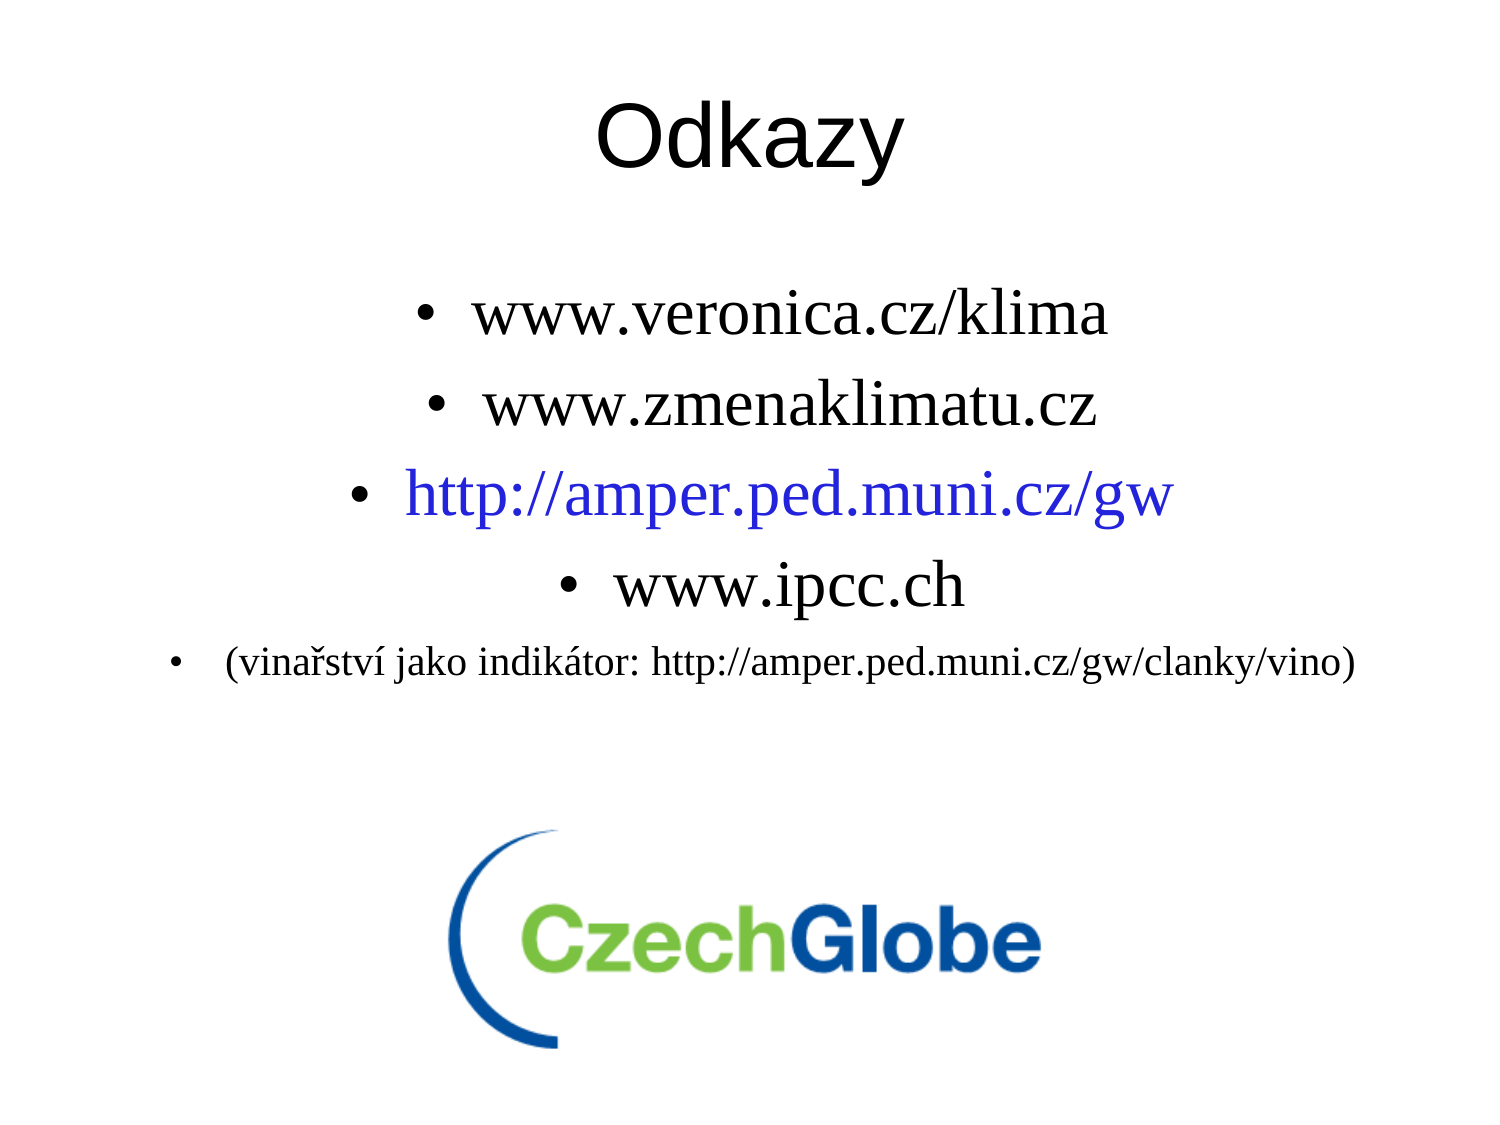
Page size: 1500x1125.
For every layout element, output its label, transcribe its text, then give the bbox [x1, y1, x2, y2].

picture [439, 816, 1063, 1063]
list www.veronica.cz/klima www.zmenaklimatu.cz http://amper.ped.muni.cz/gw www.ipcc.ch (vinařství jako indikátor: http://amper.ped.muni.cz/gw/clanky/vino) [87, 274, 1438, 763]
title Odkazy [75, 21, 1425, 257]
